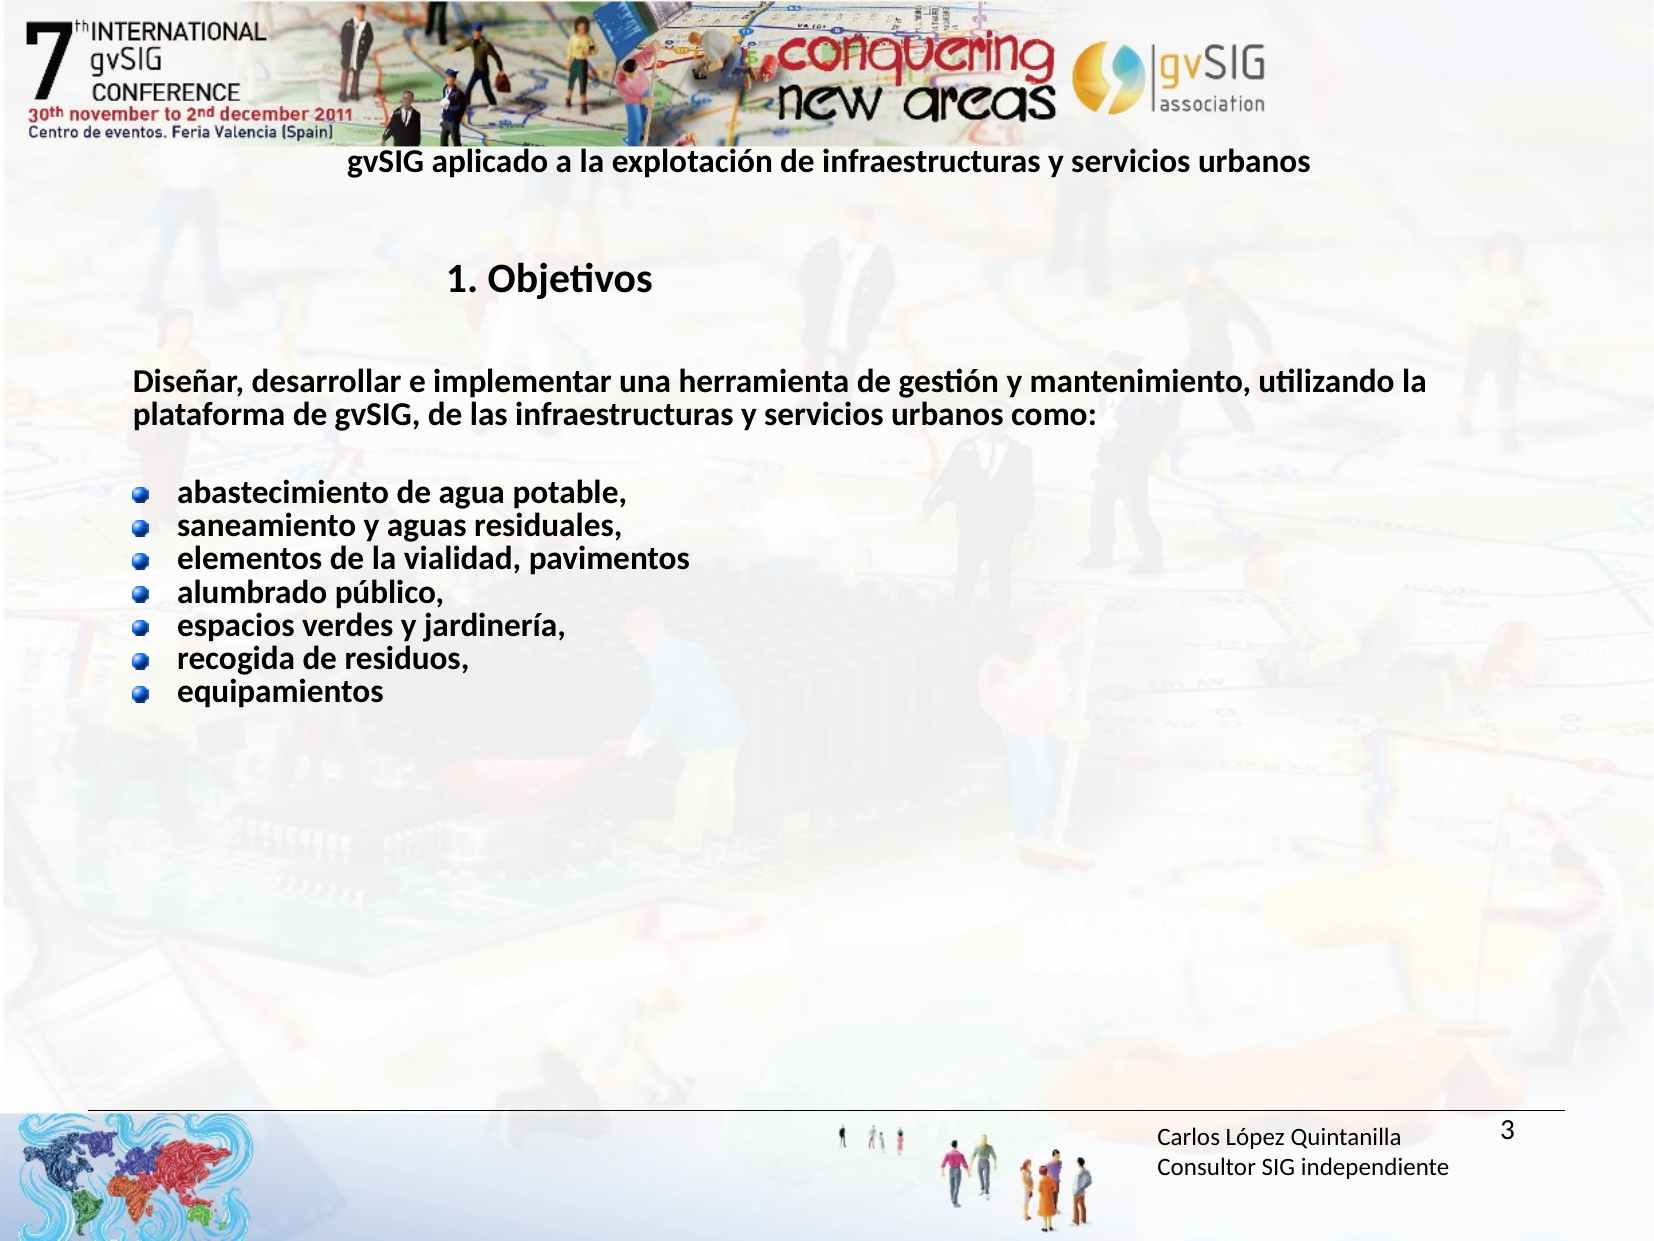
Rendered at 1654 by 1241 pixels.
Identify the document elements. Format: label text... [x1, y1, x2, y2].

title Carlos López Quintanilla Consultor SIG independiente [1142, 1112, 1527, 1203]
text_box <number> [1485, 1110, 1638, 1161]
text_box Diseñar, desarrollar e implementar una herramienta de gestión y mantenimiento, utilizando la plataforma de gvSIG, de las infraestructuras y servicios urbanos como: abastecimiento de agua potable, saneamiento y aguas residuales, elementos de la vialidad, pavimentos alumbrado público, espacios verdes y jardinería, recogida de residuos, equipamientos [118, 360, 1536, 972]
title gvSIG aplicado a la explotación de infraestructuras y servicios urbanos [76, 131, 1583, 187]
picture [0, 0, 1654, 1241]
text_box 1. Objetivos [431, 253, 1111, 320]
